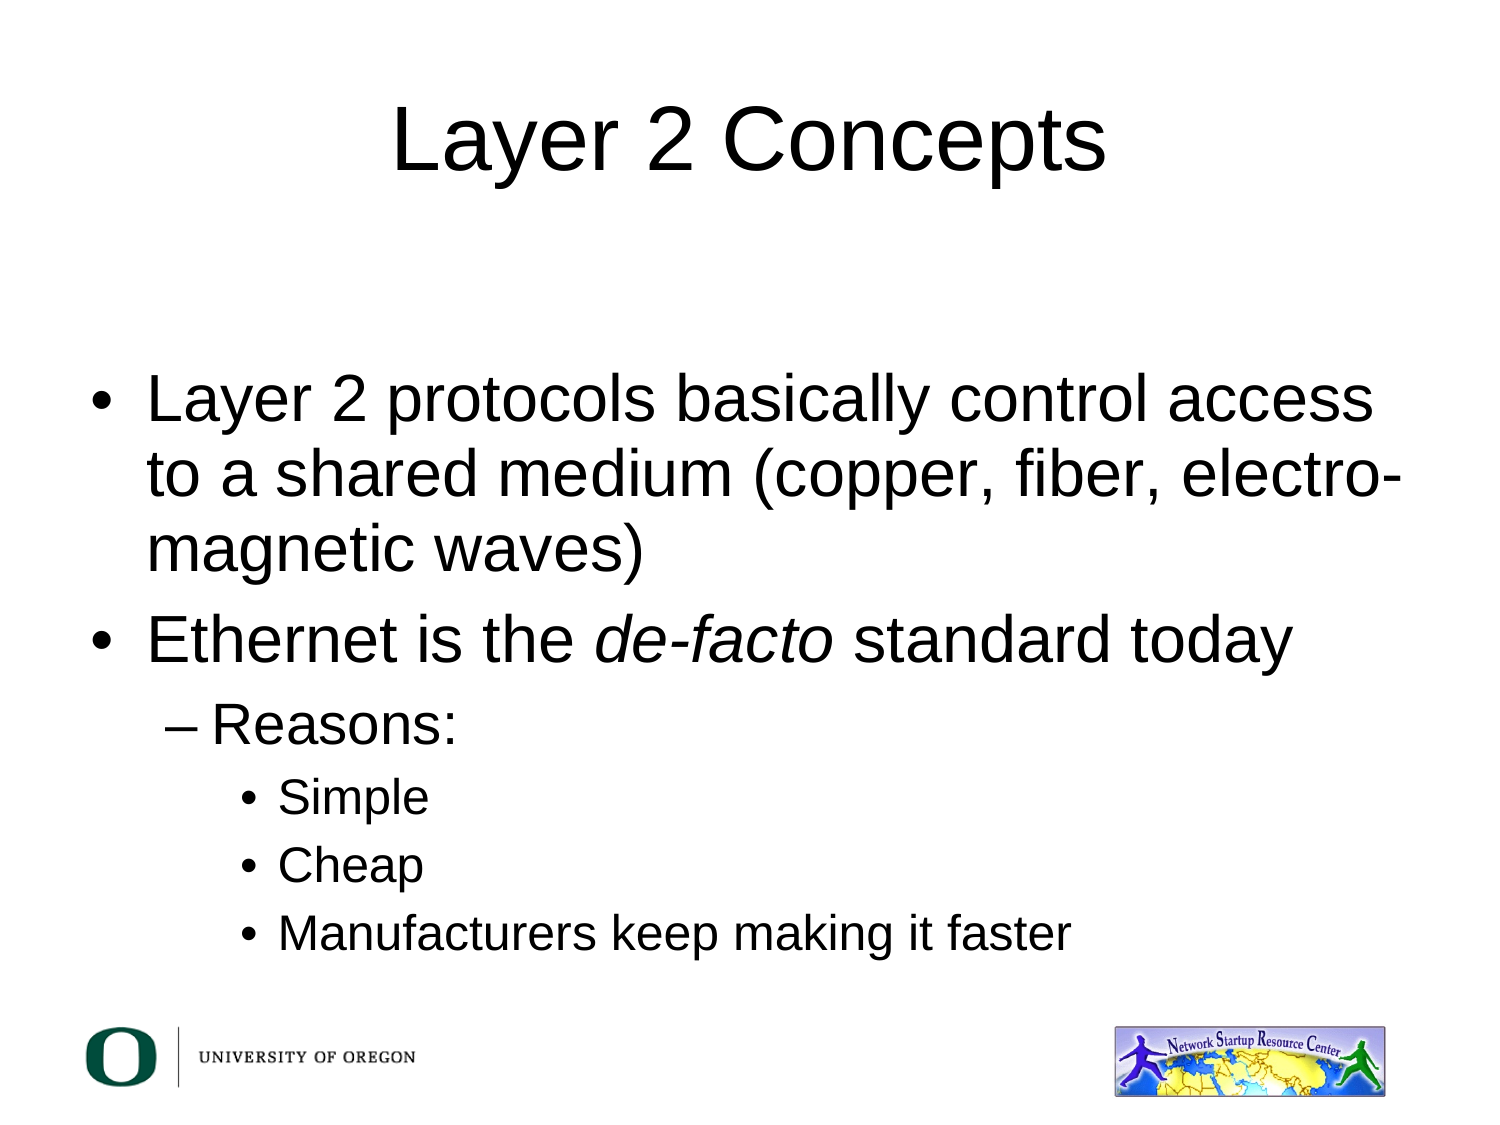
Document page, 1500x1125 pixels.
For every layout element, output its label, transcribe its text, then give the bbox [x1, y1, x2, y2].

list Layer 2 protocols basically control access to a shared medium (copper, fiber, electro-magnetic waves) Ethernet is the de-facto standard today Reasons: Simple Cheap Manufacturers keep making it faster [75, 262, 1426, 1005]
picture [75, 1024, 426, 1090]
title Layer 2 Concepts [75, 45, 1426, 233]
picture [1112, 1024, 1388, 1099]
